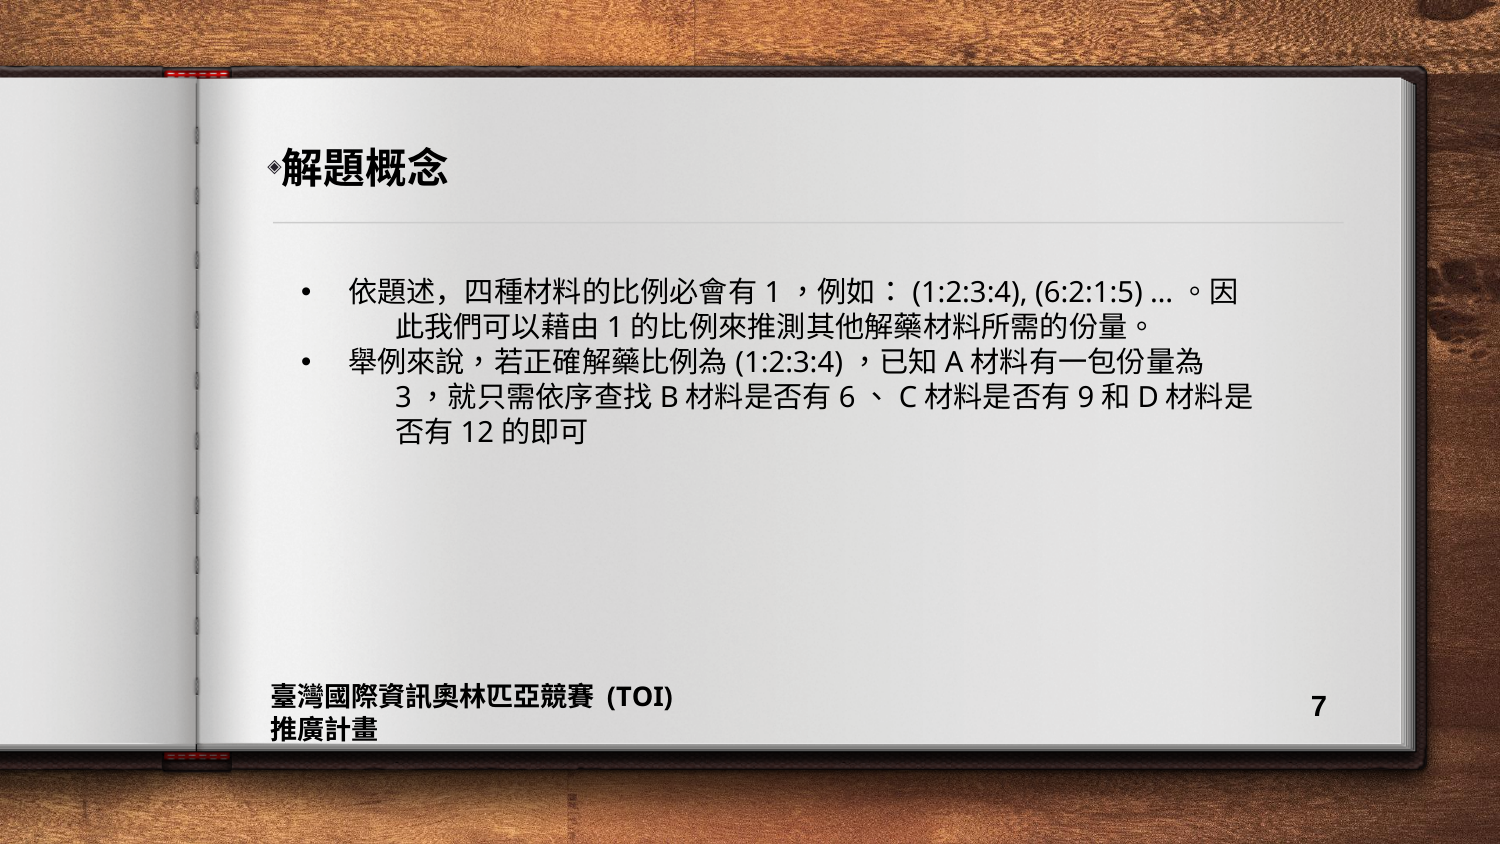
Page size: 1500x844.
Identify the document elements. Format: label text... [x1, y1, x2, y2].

text_box [1295, 672, 1386, 737]
text_box 依題述，四種材料的比例必會有1，例如：(1:2:3:4), (6:2:1:5) …。因此我們可以藉由1的比例來推測其他解藥材料所需的份量。 舉例來說，若正確解藥比例為(1:2:3:4)，已知A材料有一包份量為3，就只需依序查找B材料是否有6、C材料是否有9和D材料是否有12的即可 [286, 266, 1277, 604]
text_box 解題概念 [252, 126, 1194, 216]
